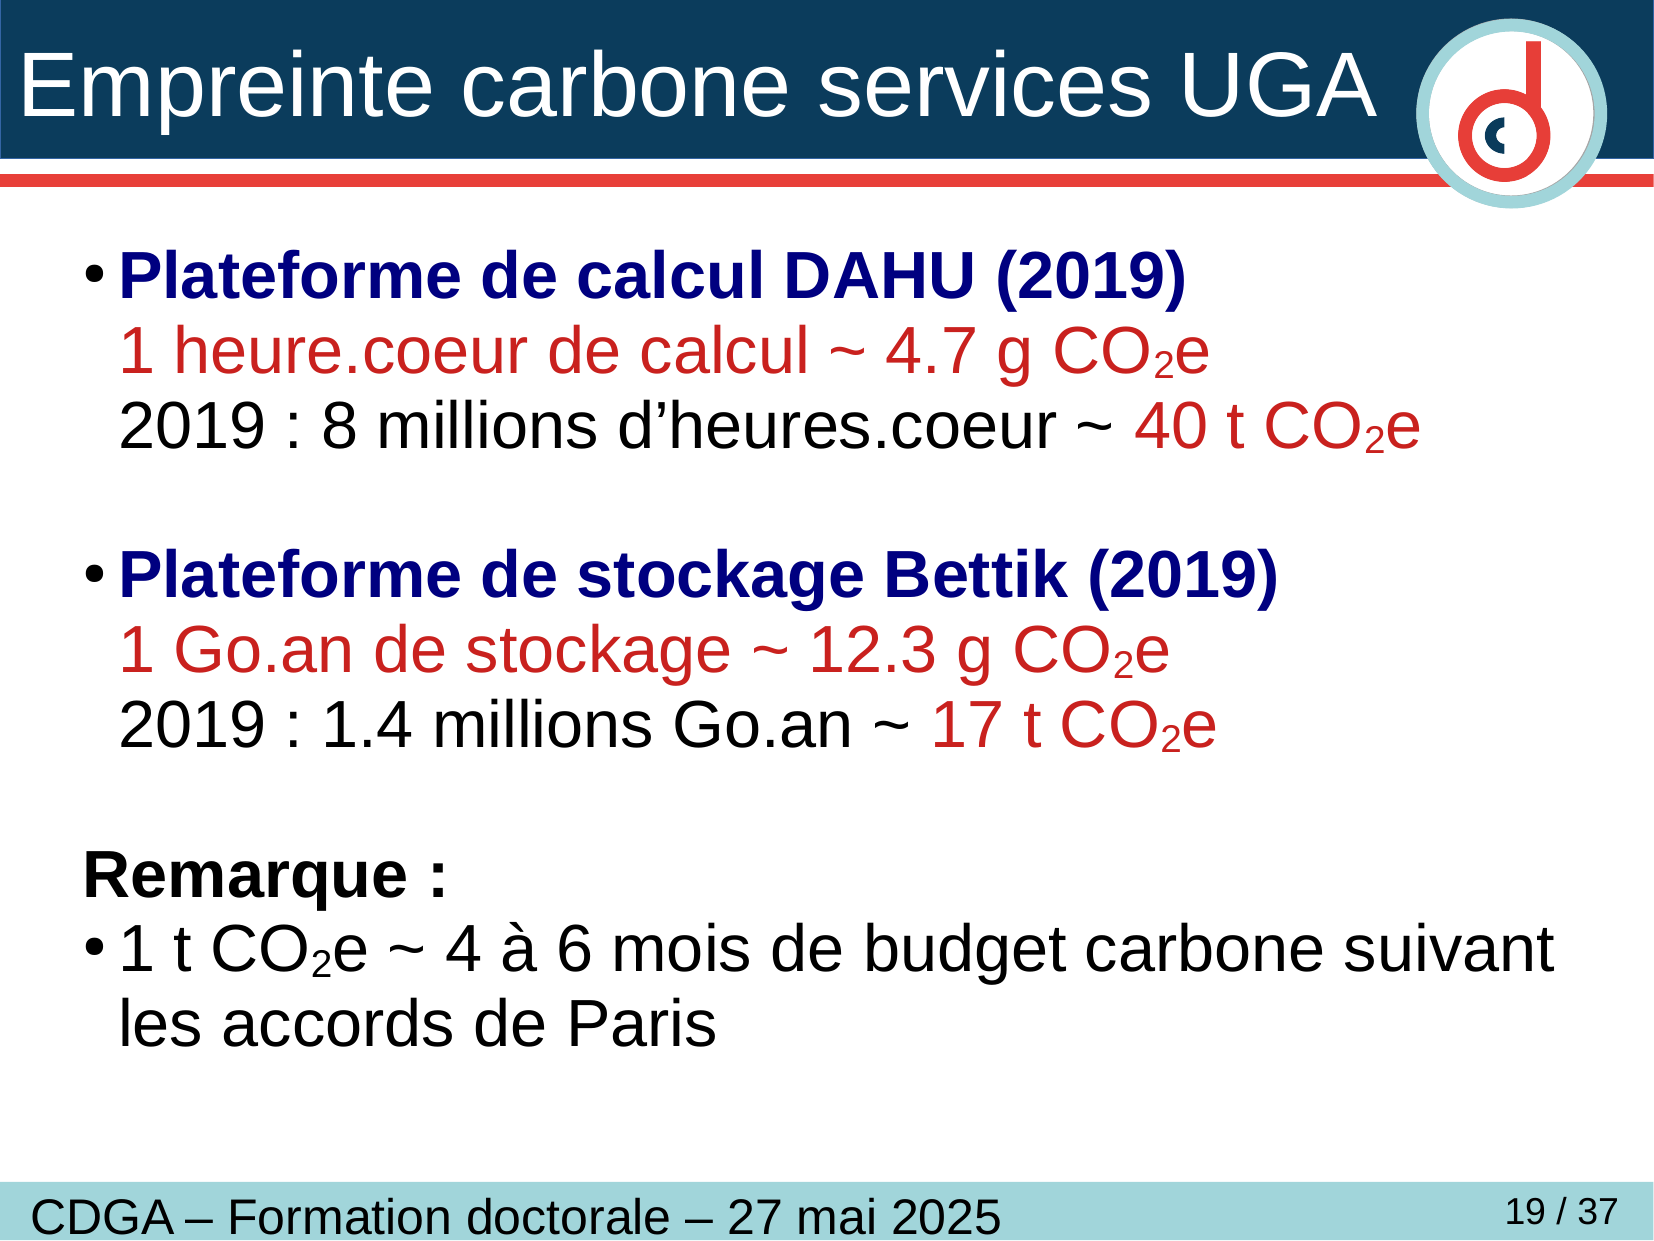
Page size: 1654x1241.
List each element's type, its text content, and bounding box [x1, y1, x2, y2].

subtitle Plateforme de calcul DAHU (2019) 1 heure.coeur de calcul ~ 4.7 g CO2e 2019 : 8 millions d’heures.coeur ~ 40 t CO2e Plateforme de stockage Bettik (2019) 1 Go.an de stockage ~ 12.3 g CO2e 2019 : 1.4 millions Go.an ~ 17 t CO2e Remarque : 1 t CO2e ~ 4 à 6 mois de budget carbone suivant les accords de Paris [82, 238, 1571, 1061]
title Empreinte carbone services UGA [17, 11, 1412, 159]
